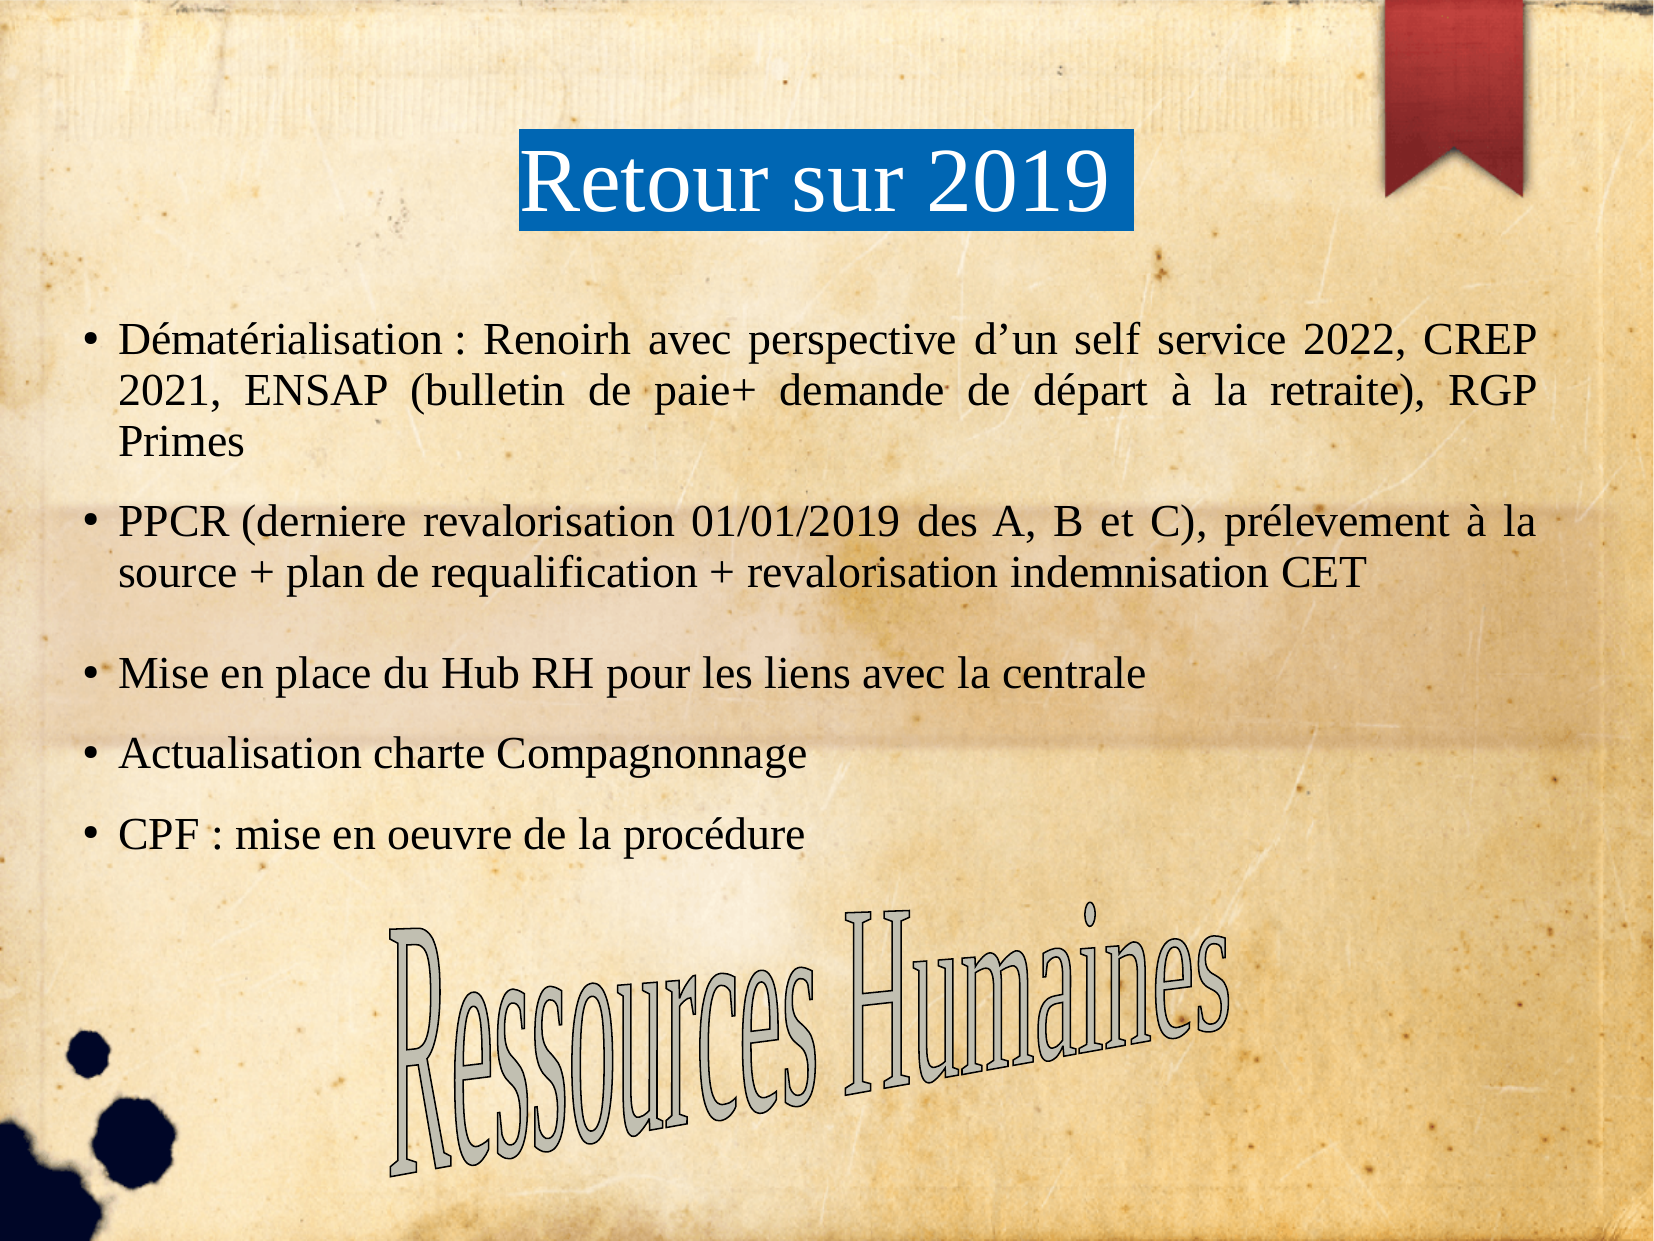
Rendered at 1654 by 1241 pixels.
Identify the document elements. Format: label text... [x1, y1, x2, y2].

text_box Ressources Humaines [962, 950, 1034, 1075]
picture [0, 0, 1654, 1241]
text_box Ressources Humaines [742, 970, 779, 1114]
text_box Ressources Humaines [845, 910, 910, 1096]
text_box Ressources Humaines [1106, 941, 1151, 1049]
text_box Ressources Humaines [571, 983, 613, 1144]
text_box Ressources Humaines [1038, 948, 1076, 1062]
text_box Ressources Humaines [1198, 935, 1229, 1032]
text_box Ressources Humaines [1079, 947, 1103, 1054]
text_box Ressources Humaines [454, 992, 491, 1166]
text_box Ressources Humaines [389, 928, 451, 1177]
title Retour sur 2019 [82, 76, 1571, 284]
text_box Ressources Humaines [534, 986, 565, 1152]
text_box Ressources Humaines [913, 958, 959, 1083]
text_box Ressources Humaines [1155, 938, 1192, 1039]
list Dématérialisation : Renoirh avec perspective d’un self service 2022, CREP 2021, ENSAP (bulletin de paie+ demande de départ à la retraite), RGP Primes PPCR (derniere revalorisation 01/01/2019 des A, B et C), prélevement à la source + plan de requalification + revalorisation indemnisation CET Mise en place du Hub RH pour les liens avec la centrale Actualisation charte Compagnonnage CPF : mise en oeuvre de la procédure [82, 224, 1538, 949]
text_box Ressources Humaines [617, 982, 663, 1137]
text_box Ressources Humaines [497, 989, 528, 1159]
text_box Ressources Humaines [666, 975, 696, 1128]
text_box Ressources Humaines [785, 967, 816, 1107]
text_box Ressources Humaines [699, 973, 736, 1121]
